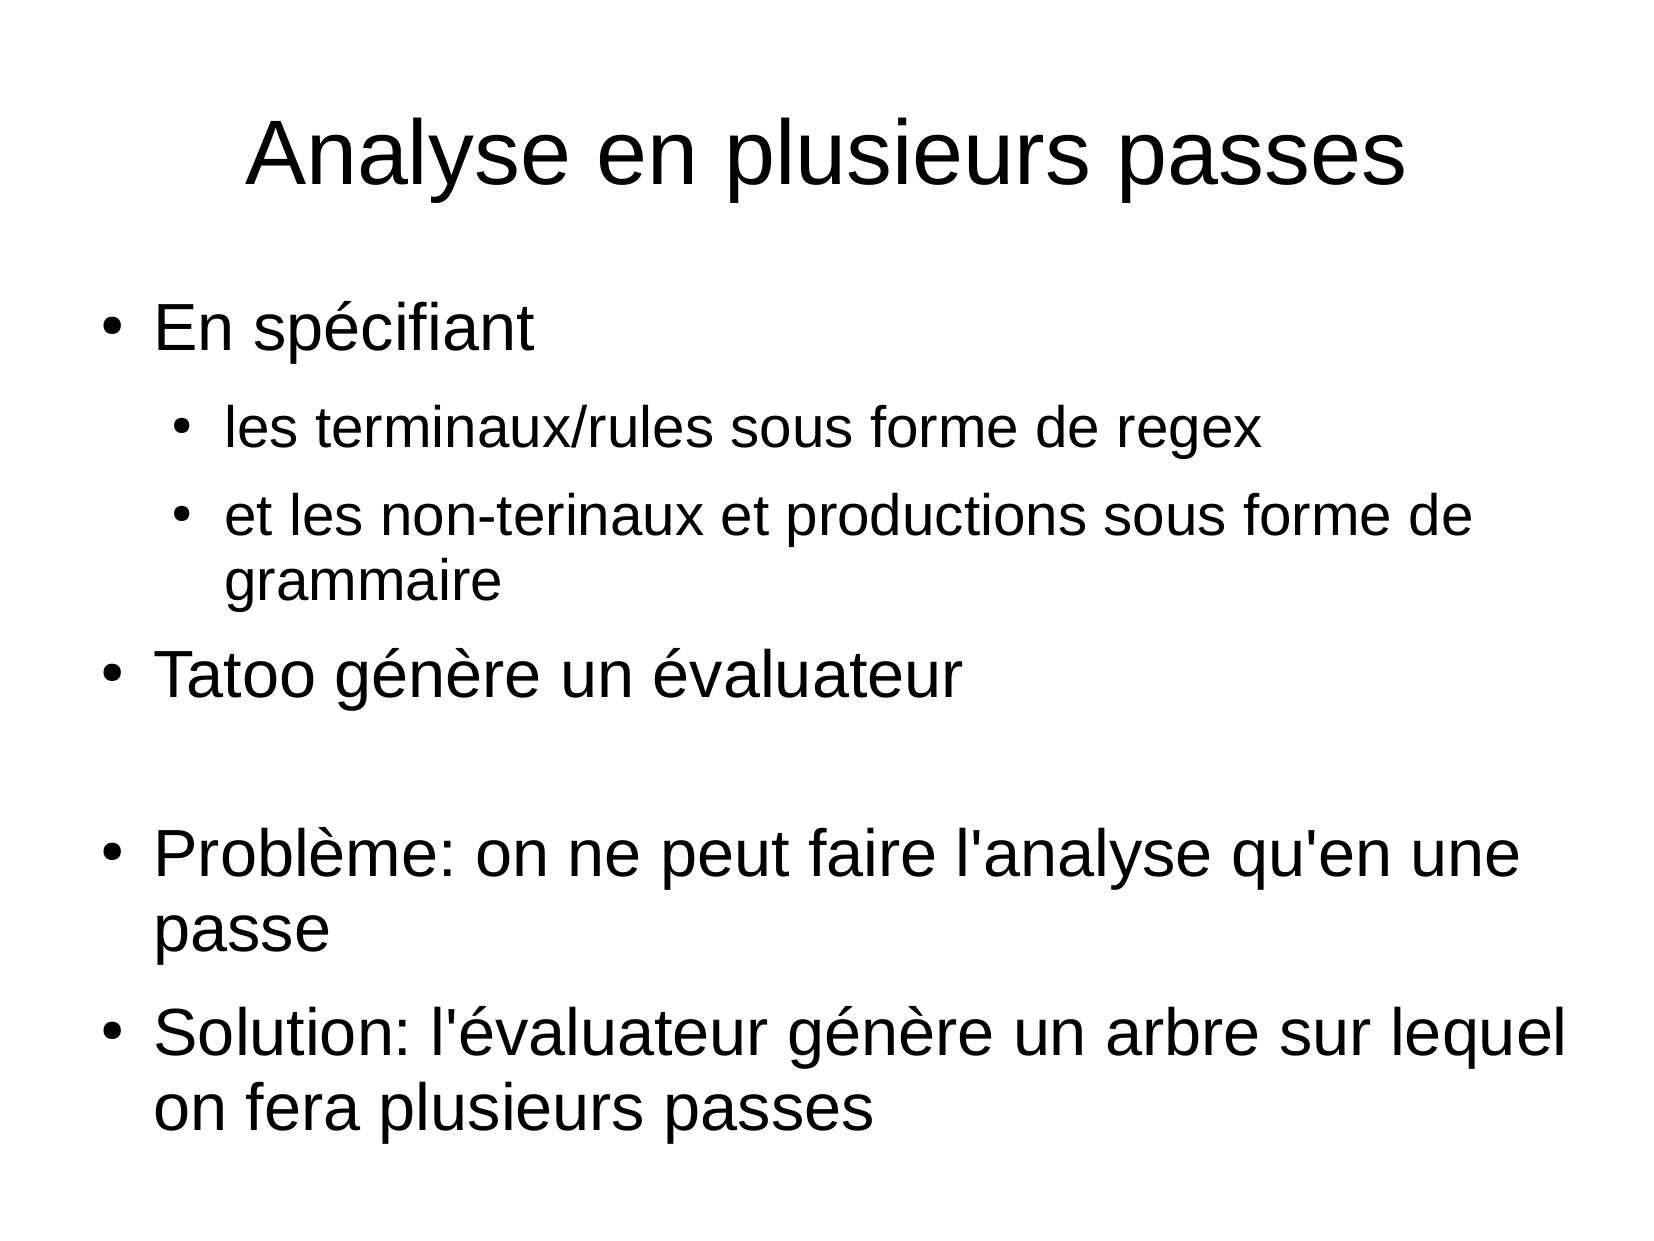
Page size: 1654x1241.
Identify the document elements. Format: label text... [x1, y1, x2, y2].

list En spécifiant les terminaux/rules sous forme de regex et les non-terinaux et productions sous forme de grammaire Tatoo génère un évaluateur Problème: on ne peut faire l'analyse qu'en une passe Solution: l'évaluateur génère un arbre sur lequel on fera plusieurs passes [82, 290, 1571, 1145]
title Analyse en plusieurs passes [82, 49, 1571, 257]
